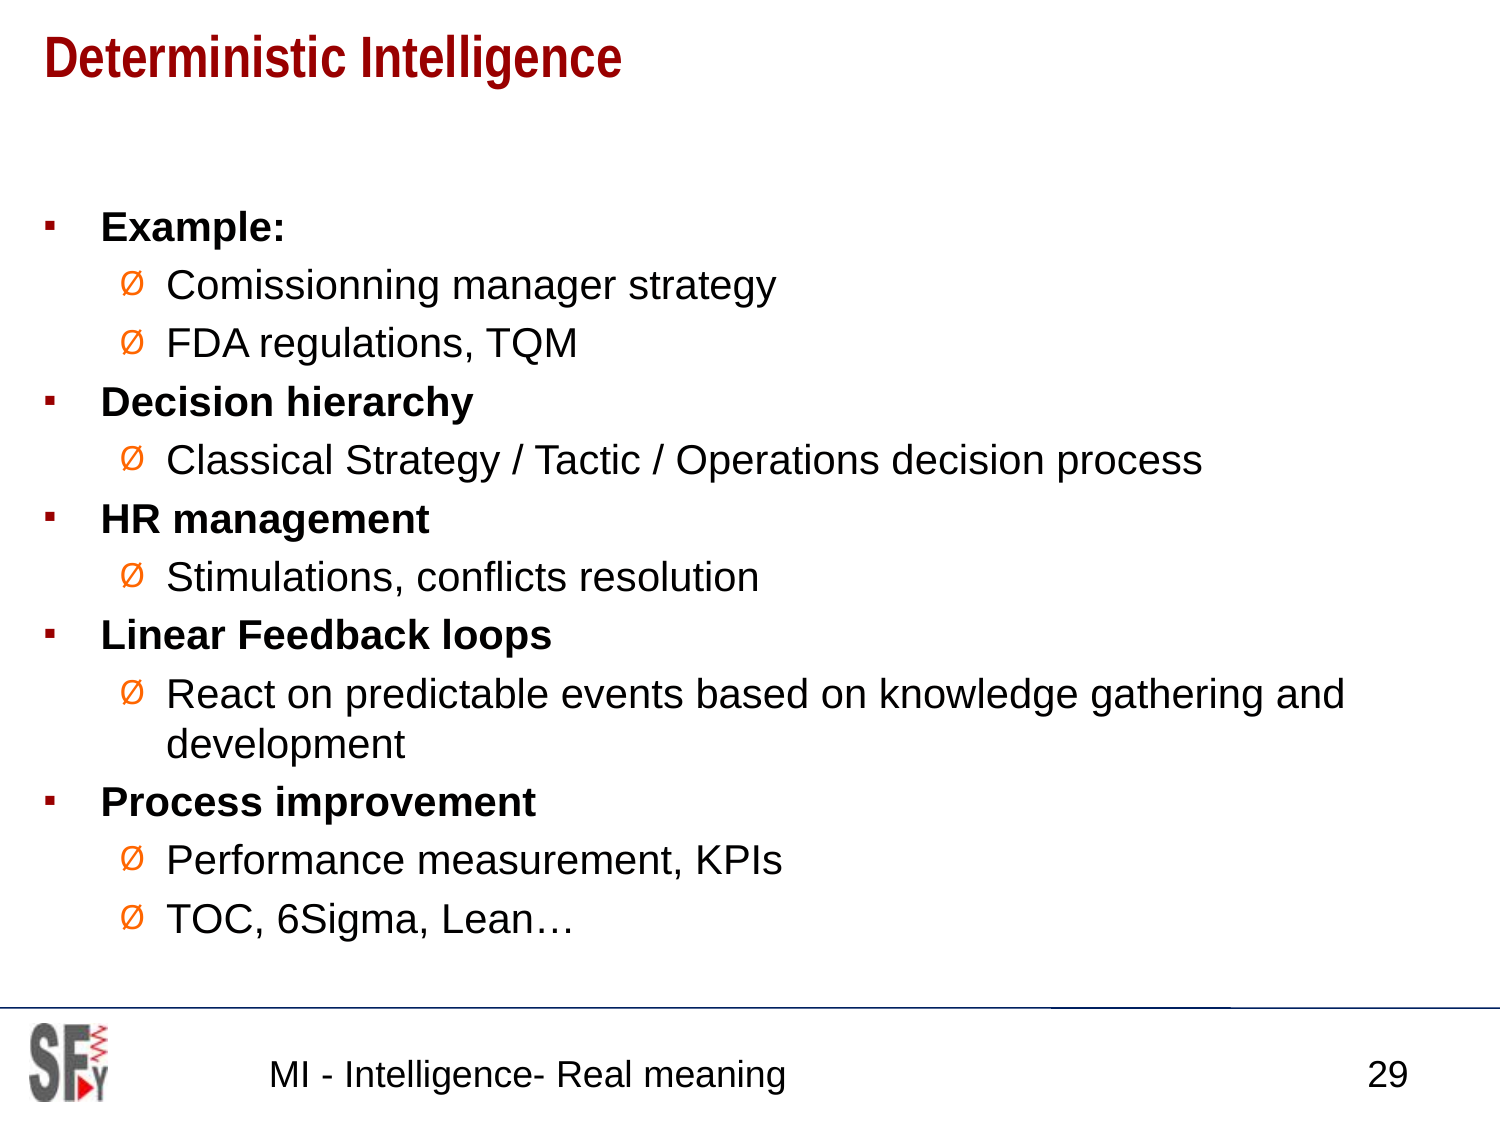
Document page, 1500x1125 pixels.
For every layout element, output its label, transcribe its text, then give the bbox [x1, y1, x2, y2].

footer MI - Intelligence- Real meaning [253, 1034, 1336, 1103]
slide_number <numéro> [1352, 1034, 1490, 1103]
picture [29, 1023, 108, 1102]
title Deterministic Intelligence [29, 12, 1471, 138]
list Example: Comissionning manager strategy FDA regulations, TQM Decision hierarchy Classical Strategy / Tactic / Operations decision process HR management Stimulations, conflicts resolution Linear Feedback loops React on predictable events based on knowledge gathering and development Process improvement Performance measurement, KPIs TOC, 6Sigma, Lean… [29, 184, 1471, 988]
